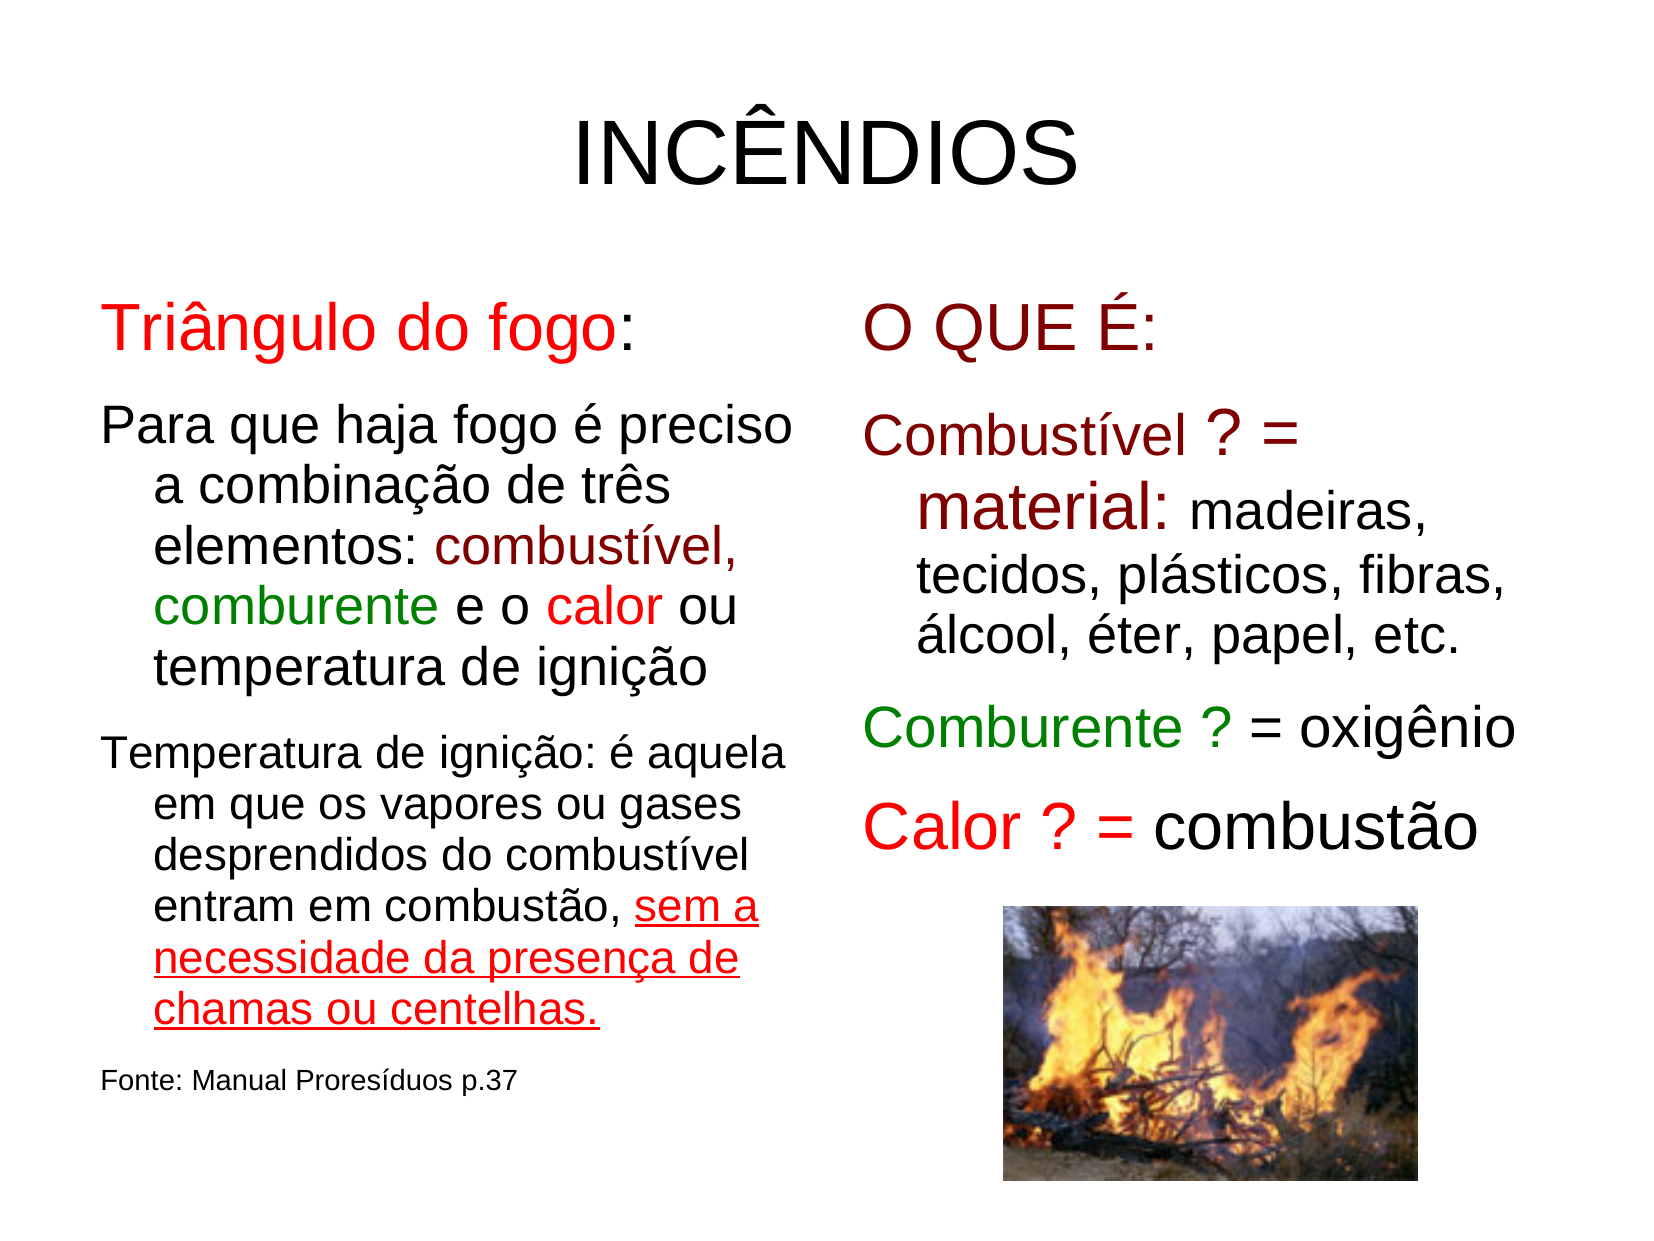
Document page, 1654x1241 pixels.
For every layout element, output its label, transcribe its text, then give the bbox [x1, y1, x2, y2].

list Triângulo do fogo: Para que haja fogo é preciso a combinação de três elementos: combustível, comburente e o calor ou temperatura de ignição Temperatura de ignição: é aquela em que os vapores ou gases desprendidos do combustível entram em combustão, sem a necessidade da presença de chamas ou centelhas. Fonte: Manual Proresíduos p.37 [82, 290, 809, 1207]
title INCÊNDIOS [82, 56, 1571, 250]
picture [1003, 906, 1418, 1181]
list O QUE É: Combustível ? = material: madeiras, tecidos, plásticos, fibras, álcool, éter, papel, etc. Comburente ? = oxigênio Calor ? = combustão [845, 290, 1572, 1094]
